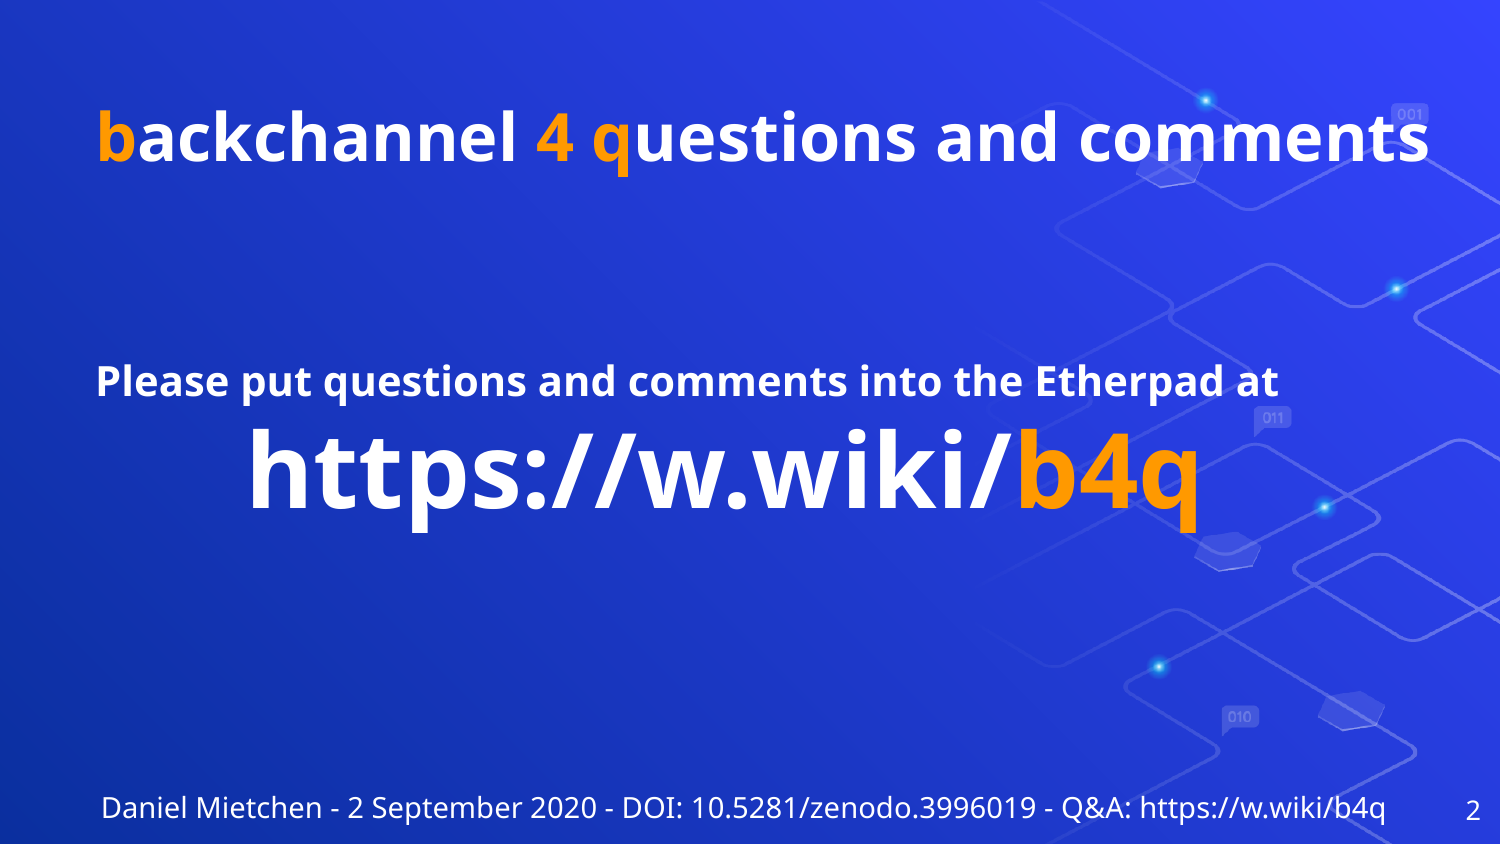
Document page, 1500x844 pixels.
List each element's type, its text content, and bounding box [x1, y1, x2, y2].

picture [0, 0, 1500, 844]
slide_number 1 [1391, 779, 1482, 844]
title backchannel 4 questions and comments [95, 33, 1457, 175]
text_box Daniel Mietchen - 2 September 2020 - DOI: 10.5281/zenodo.3996019 - Q&A: https://w.wiki/b4q [18, 774, 1471, 832]
list Please put questions and comments into the Etherpad at https://w.wiki/b4q [95, 284, 1375, 603]
